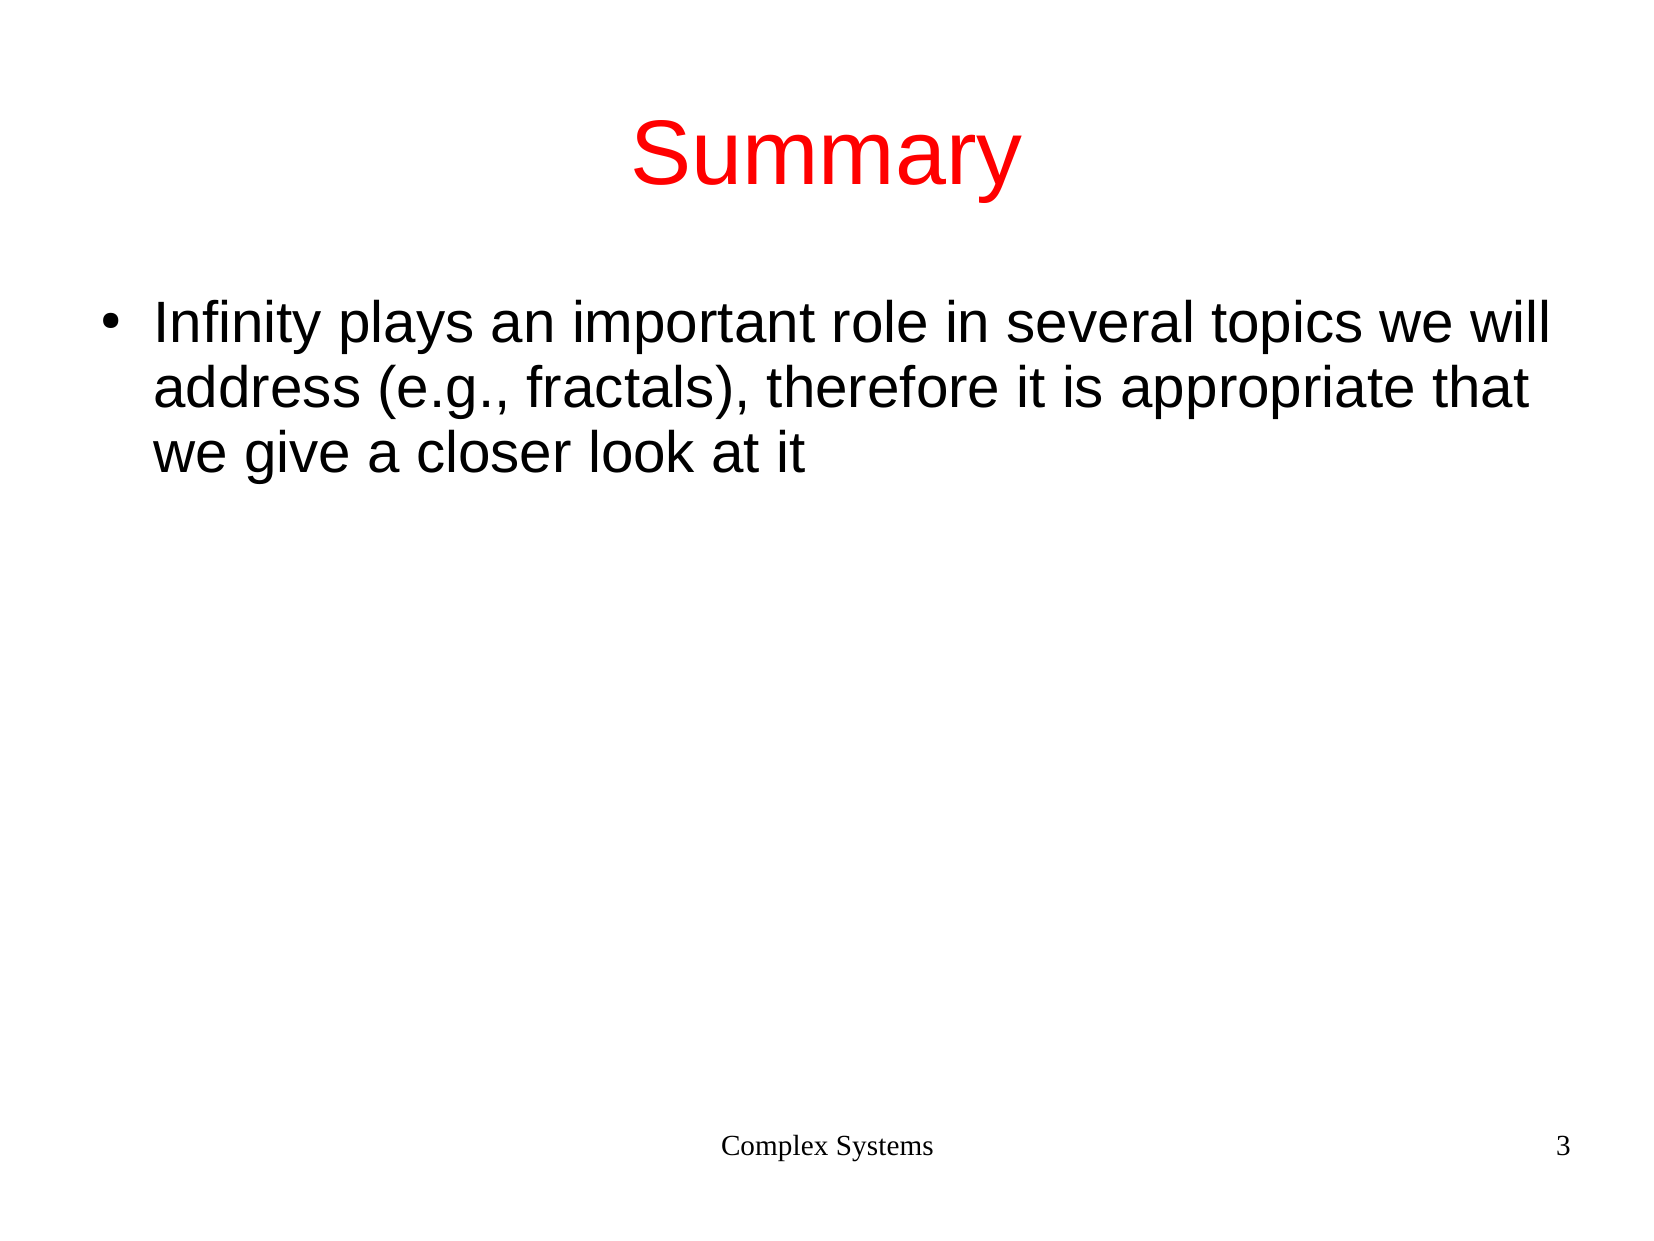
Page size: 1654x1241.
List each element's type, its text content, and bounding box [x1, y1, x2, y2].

list Infinity plays an important role in several topics we will address (e.g., fractals), therefore it is appropriate that we give a closer look at it [82, 290, 1571, 1109]
title Summary [82, 49, 1571, 257]
